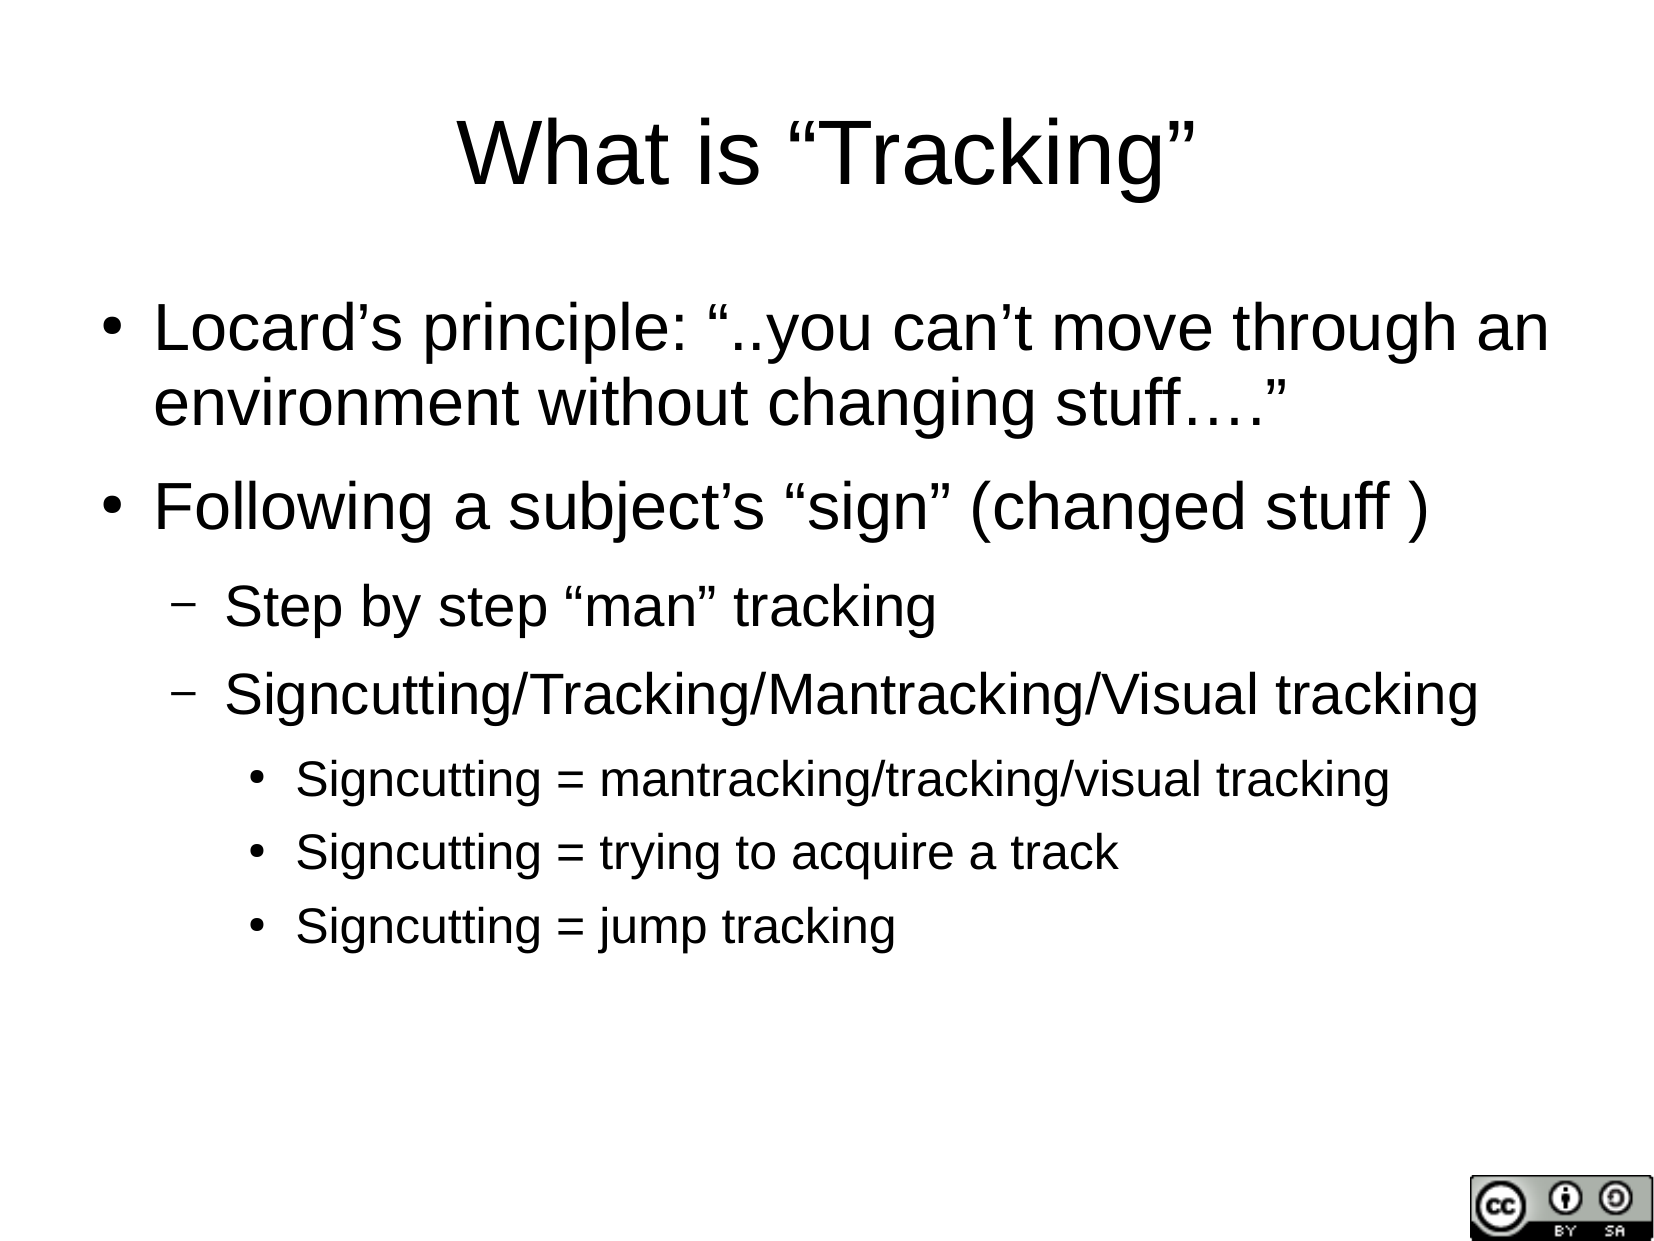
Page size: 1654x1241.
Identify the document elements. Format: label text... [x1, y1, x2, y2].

list Locard’s principle: “..you can’t move through an environment without changing stuff….” Following a subject’s “sign” (changed stuff ) Step by step “man” tracking Signcutting/Tracking/Mantracking/Visual tracking Signcutting = mantracking/tracking/visual tracking Signcutting = trying to acquire a track Signcutting = jump tracking [82, 290, 1571, 1092]
picture [1470, 1175, 1654, 1241]
title What is “Tracking” [82, 49, 1571, 257]
